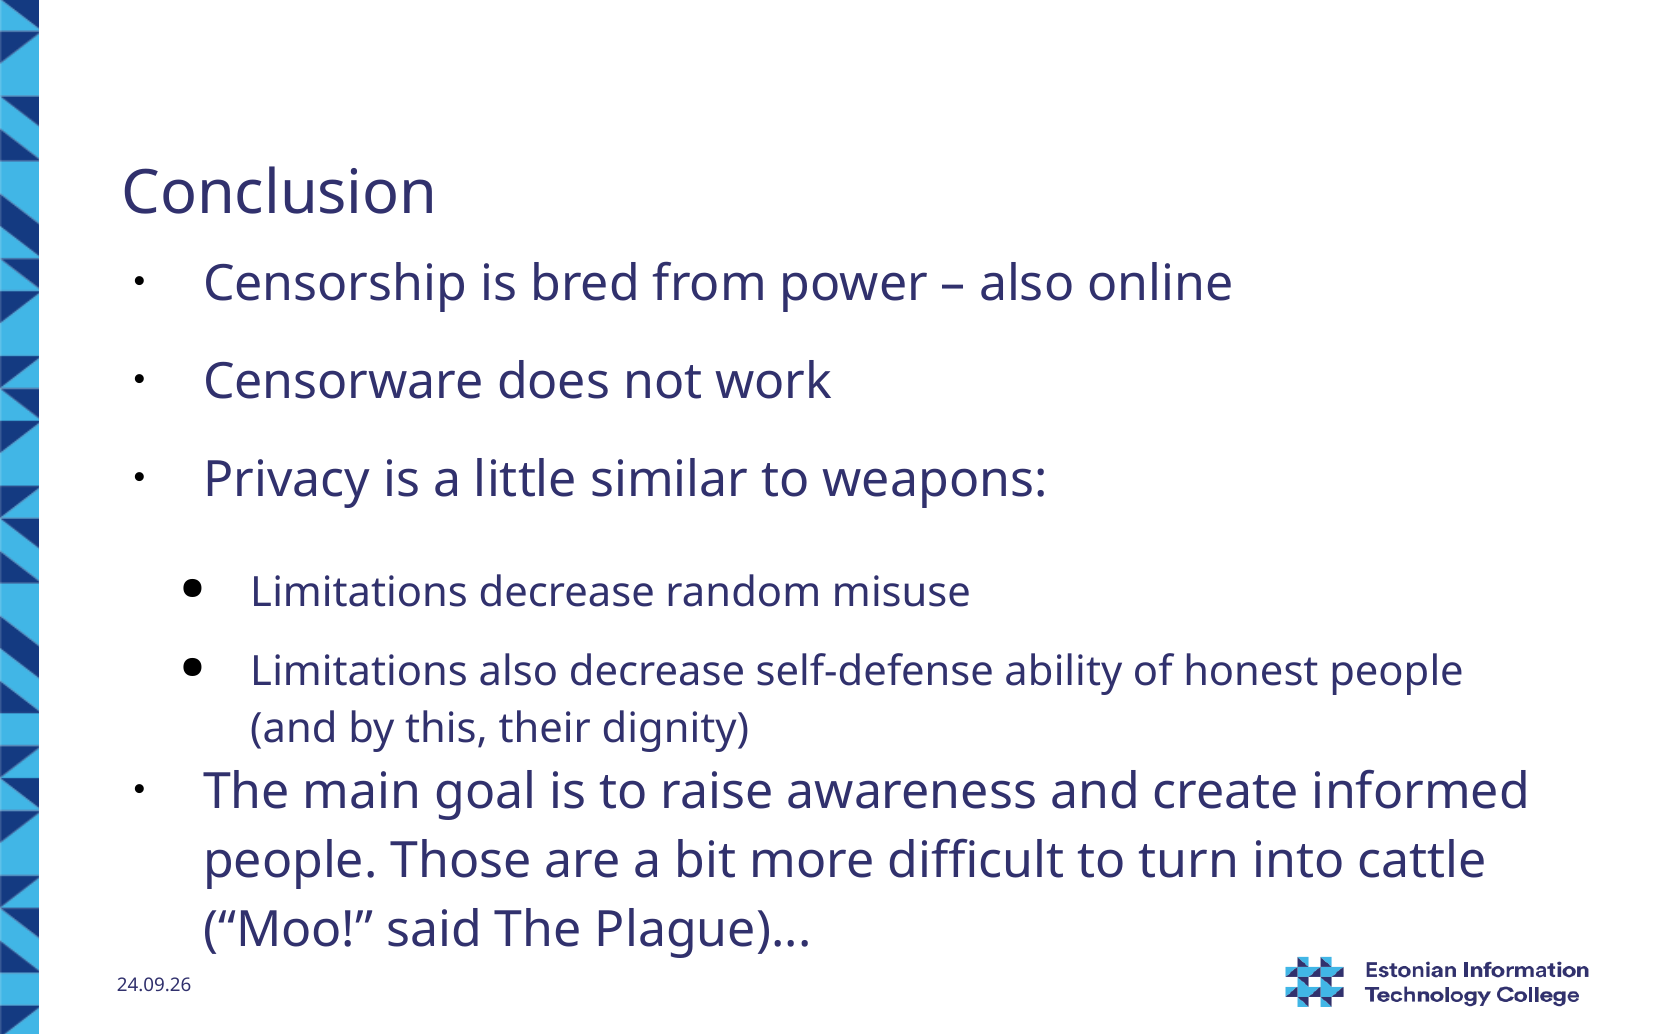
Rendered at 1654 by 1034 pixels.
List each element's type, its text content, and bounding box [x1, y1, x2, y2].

list Censorship is bred from power – also online Censorware does not work Privacy is a little similar to weapons: Limitations decrease random misuse Limitations also decrease self-defense ability of honest people (and by this, their dignity) The main goal is to raise awareness and create informed people. Those are a bit more difficult to turn into cattle (“Moo!” said The Plague)... [121, 245, 1534, 939]
title Conclusion [121, 103, 1534, 245]
